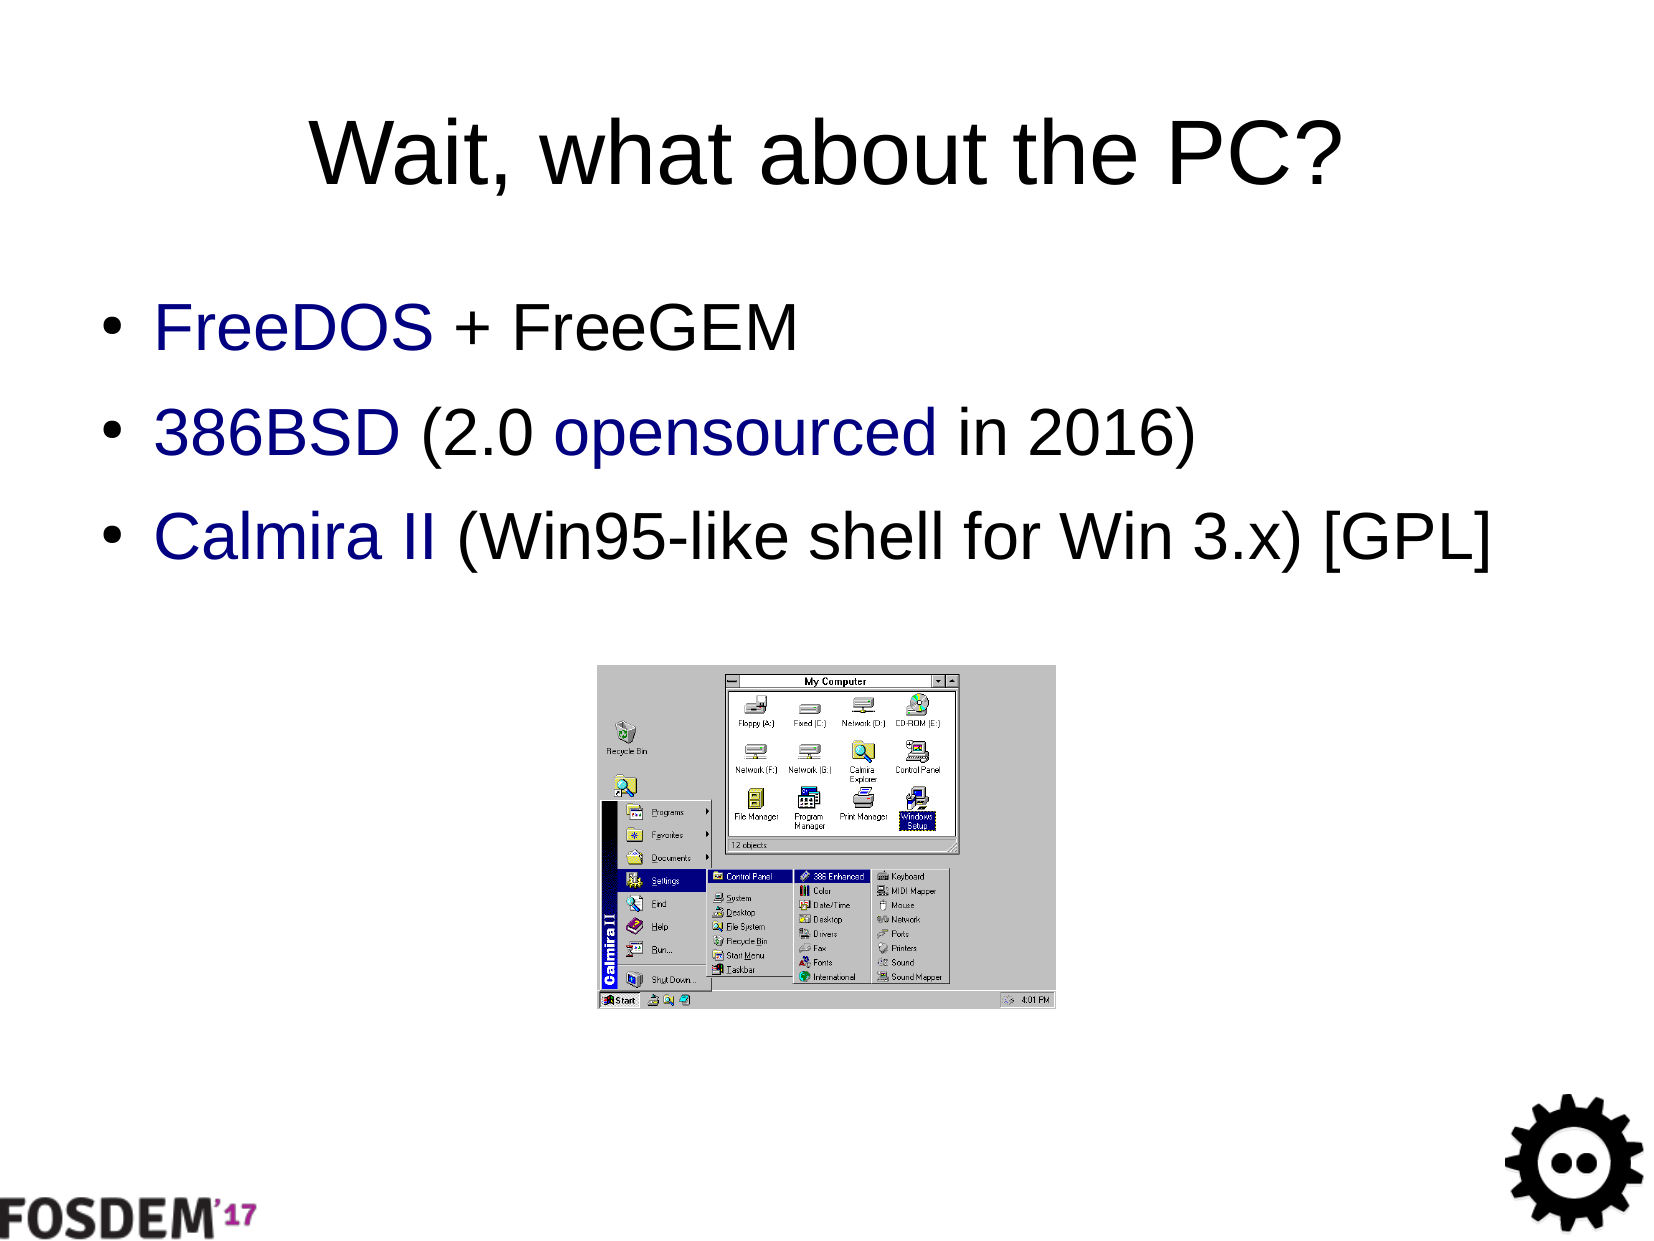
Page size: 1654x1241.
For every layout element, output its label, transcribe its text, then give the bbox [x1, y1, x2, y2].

picture [1505, 1094, 1648, 1235]
picture [0, 1196, 258, 1241]
title Wait, what about the PC? [82, 49, 1571, 257]
picture [597, 665, 1056, 1009]
list FreeDOS + FreeGEM 386BSD (2.0 opensourced in 2016) Calmira II (Win95-like shell for Win 3.x) [GPL] [82, 290, 1571, 634]
